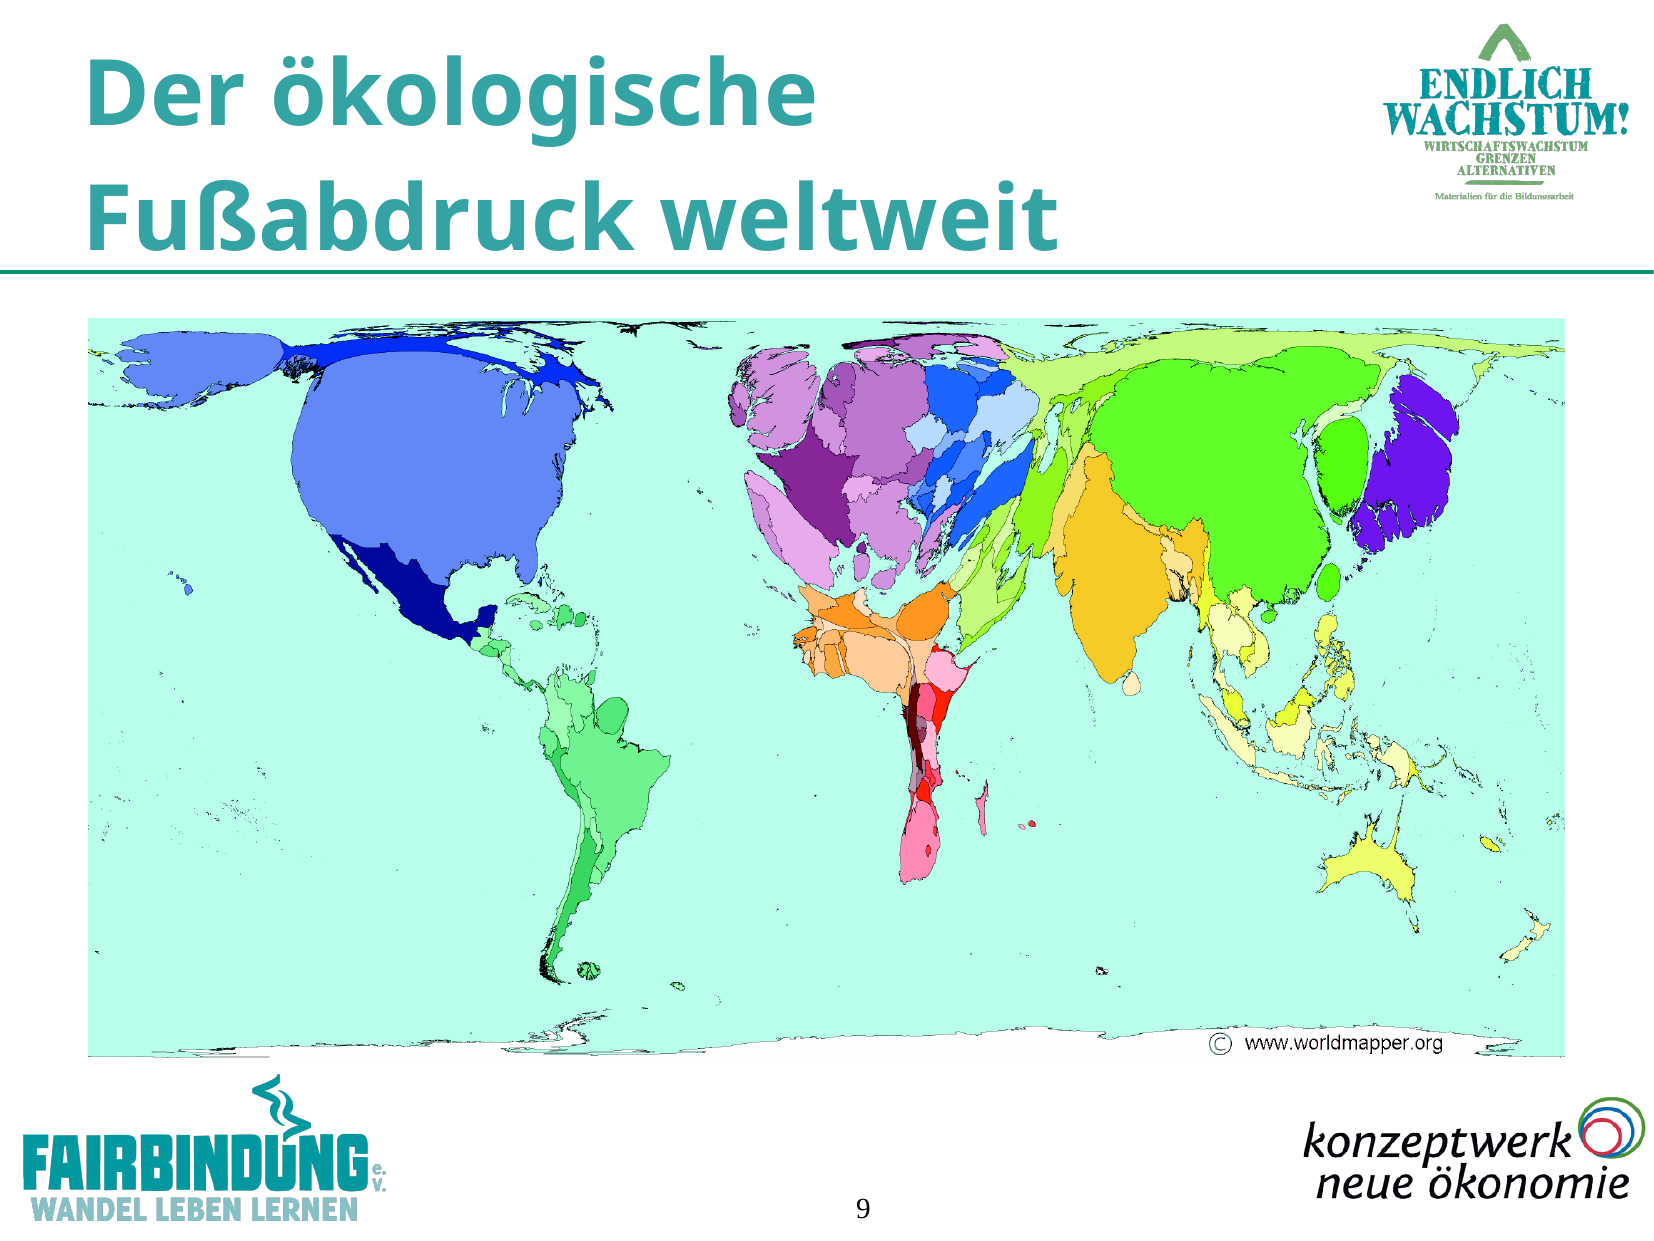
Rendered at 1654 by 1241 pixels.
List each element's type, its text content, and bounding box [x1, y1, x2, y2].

picture [1291, 1081, 1654, 1235]
picture [1382, 23, 1630, 201]
picture [23, 1074, 386, 1221]
text_box [82, 319, 1571, 1124]
picture [88, 318, 1565, 1058]
title Der ökologische Fußabdruck weltweit [82, 49, 1571, 257]
